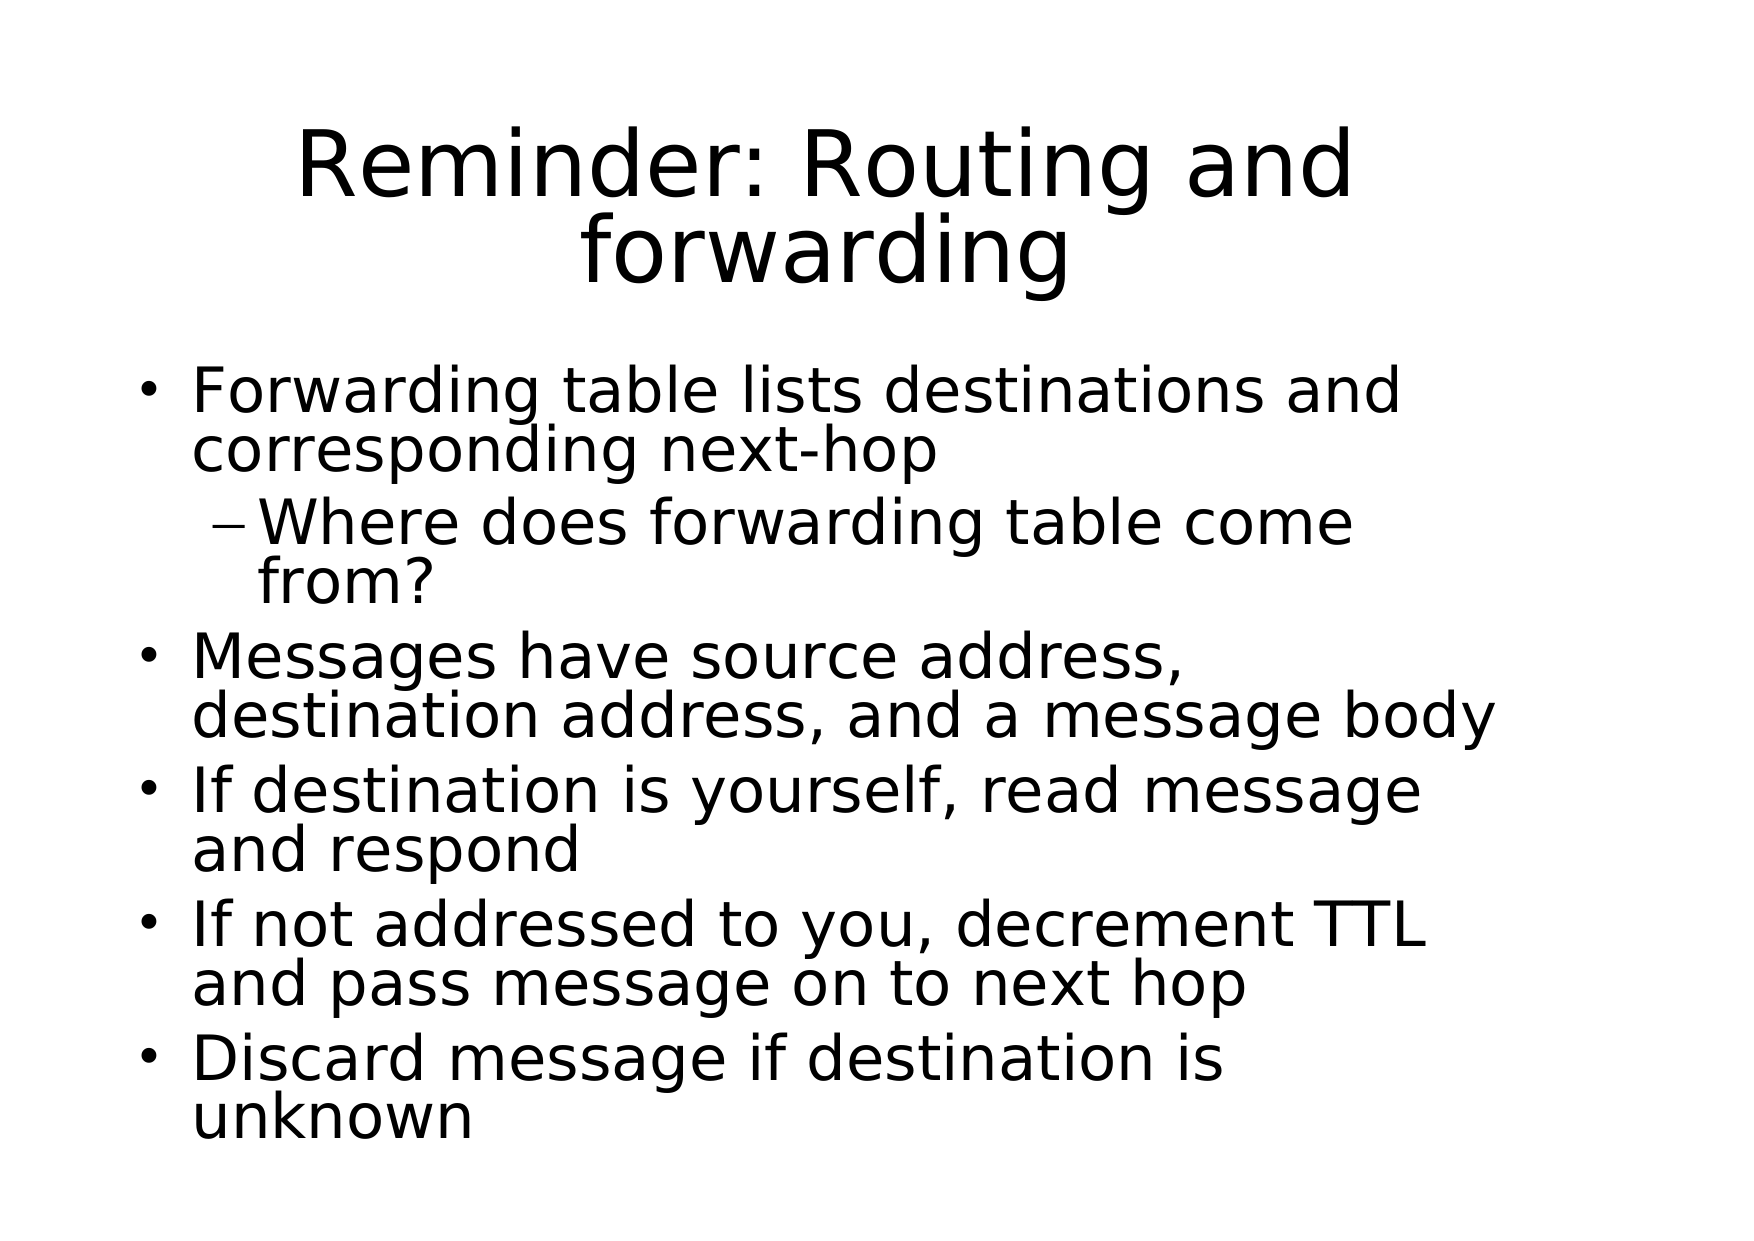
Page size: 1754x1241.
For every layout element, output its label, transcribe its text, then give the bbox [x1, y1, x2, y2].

title Reminder: Routing and forwarding [123, 108, 1530, 320]
list Forwarding table lists destinations and corresponding next-hop Where does forwarding table come from? Messages have source address, destination address, and a message body If destination is yourself, read message and respond If not addressed to you, decrement TTL and pass message on to next hop Discard message if destination is unknown [123, 358, 1530, 1182]
